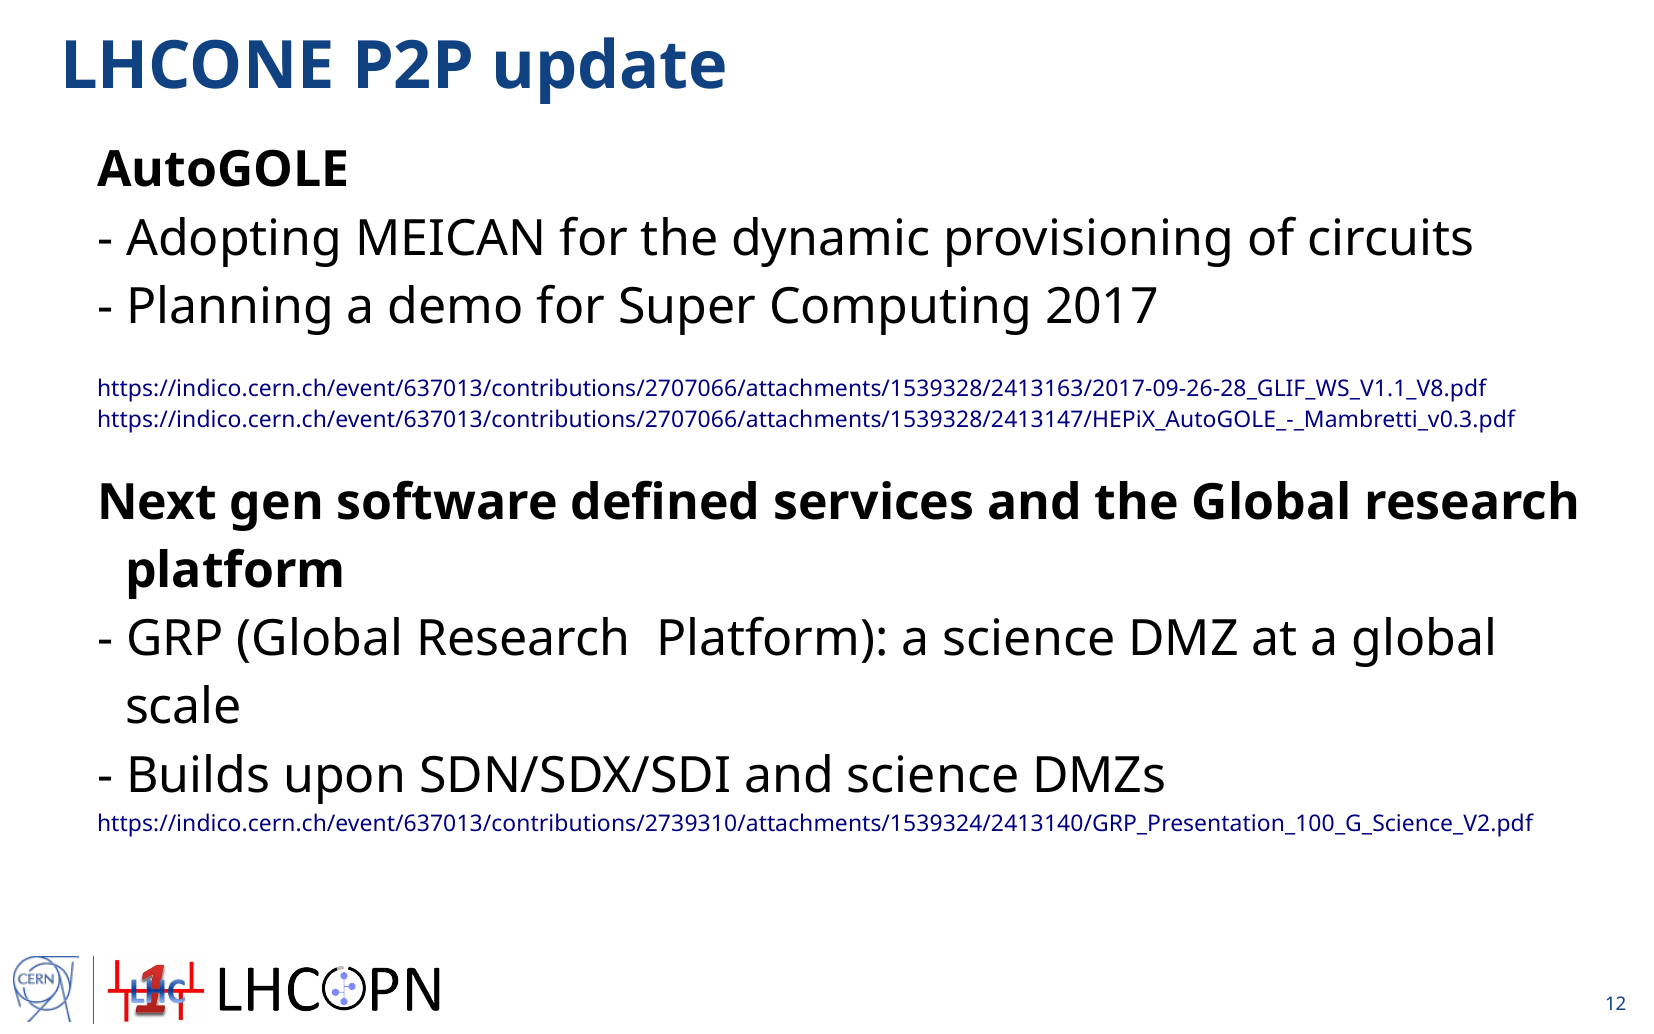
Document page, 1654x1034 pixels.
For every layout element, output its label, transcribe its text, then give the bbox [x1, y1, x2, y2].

text_box AutoGOLE - Adopting MEICAN for the dynamic provisioning of circuits - Planning a demo for Super Computing 2017 https://indico.cern.ch/event/637013/contributions/2707066/attachments/1539328/2413163/2017-09-26-28_GLIF_WS_V1.1_V8.pdf https://indico.cern.ch/event/637013/contributions/2707066/attachments/1539328/2413147/HEPiX_AutoGOLE_-_Mambretti_v0.3.pdf Next gen software defined services and the Global research platform - GRP (Global Research Platform): a science DMZ at a global scale - Builds upon SDN/SDX/SDI and science DMZs https://indico.cern.ch/event/637013/contributions/2739310/attachments/1539324/2413140/GRP_Presentation_100_G_Science_V2.pdf [82, 125, 1638, 1020]
picture [13, 956, 79, 1032]
title LHCONE P2P update [60, 0, 1528, 138]
picture [102, 1020, 208, 1027]
